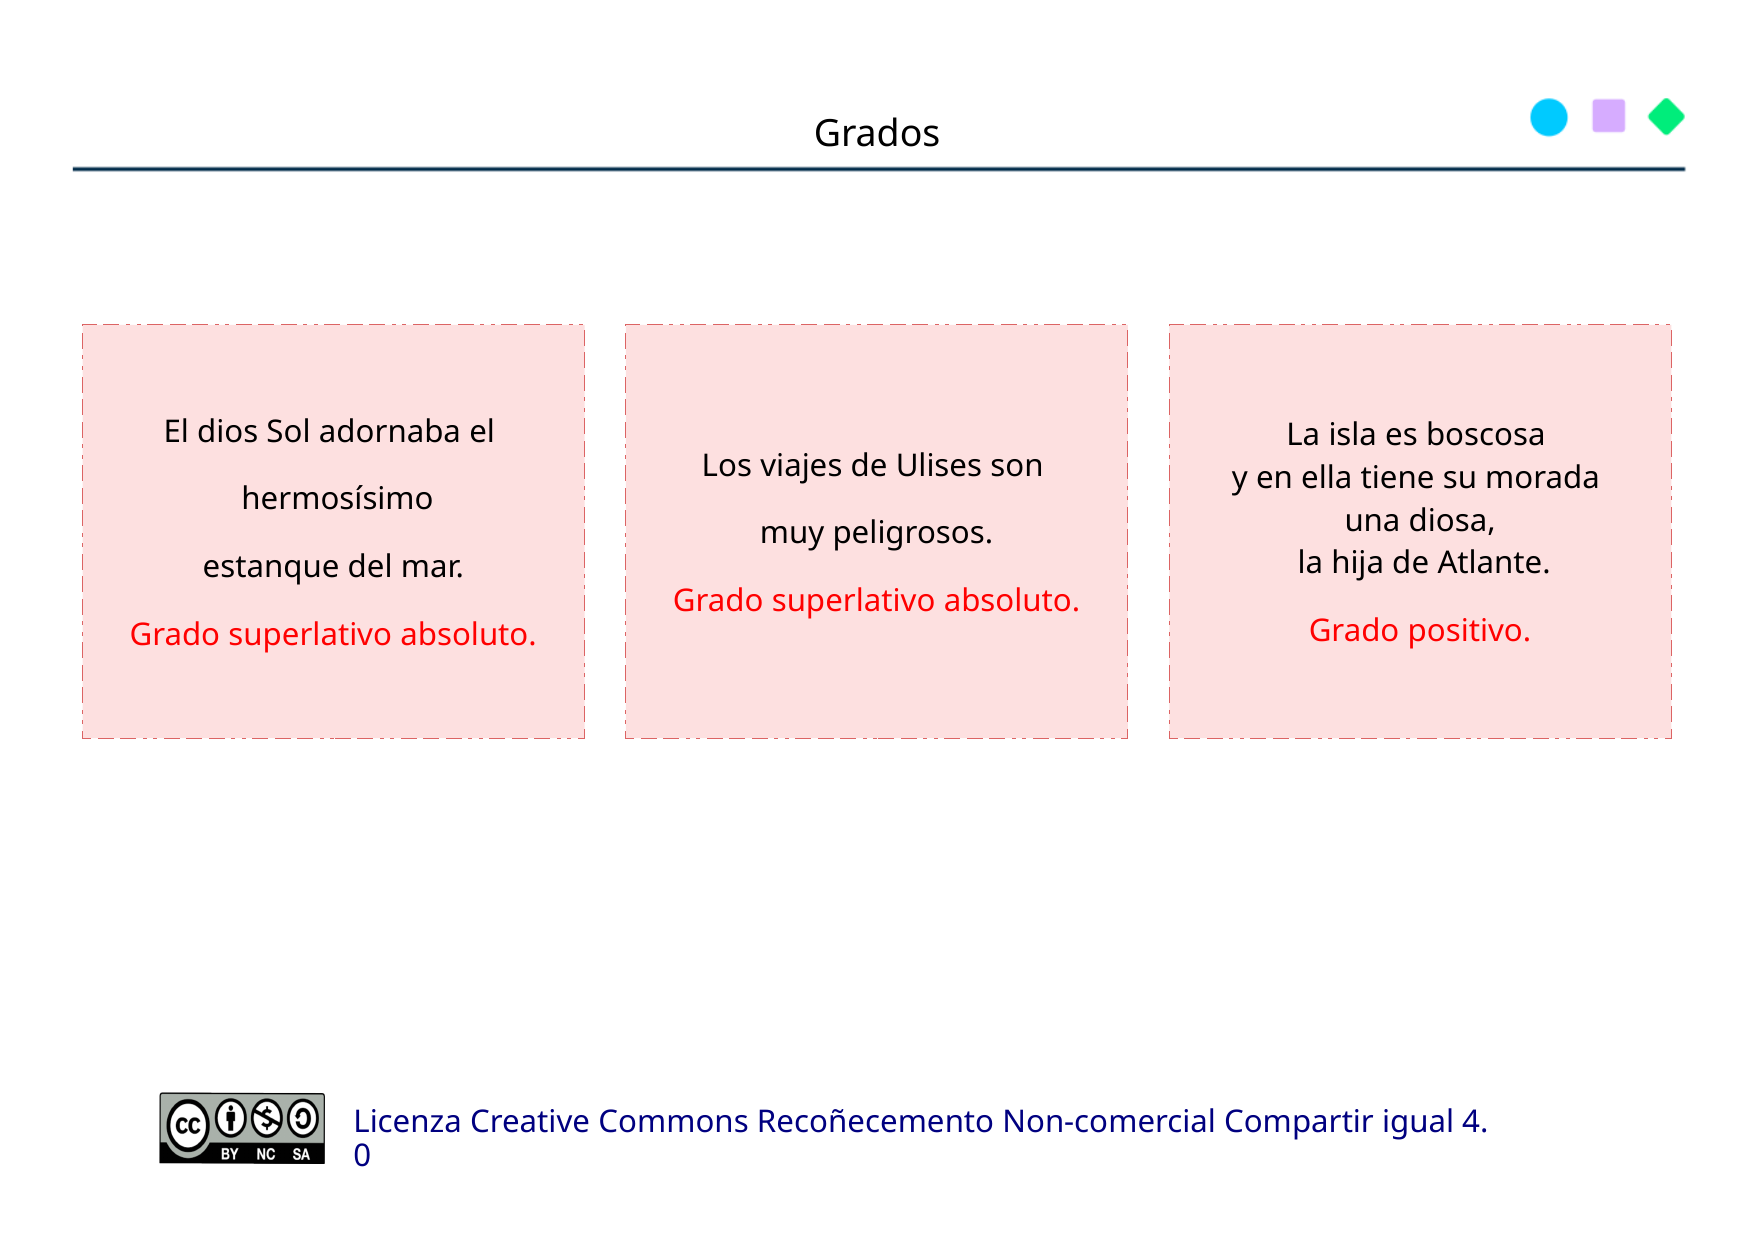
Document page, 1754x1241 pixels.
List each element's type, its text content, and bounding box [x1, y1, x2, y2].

picture [159, 1092, 325, 1164]
picture [59, 70, 1695, 194]
text_box La isla es boscosa y en ella tiene su morada una diosa, la hija de Atlante. Grado positivo. [1169, 324, 1672, 739]
text_box Licenza Creative Commons Recoñecemento Non-comercial Compartir igual 4.0 [338, 1072, 1506, 1170]
text_box El dios Sol adornaba el hermosísimo estanque del mar. Grado superlativo absoluto. [82, 324, 585, 739]
text_box Los viajes de Ulises son muy peligrosos. Grado superlativo absoluto. [625, 324, 1128, 739]
